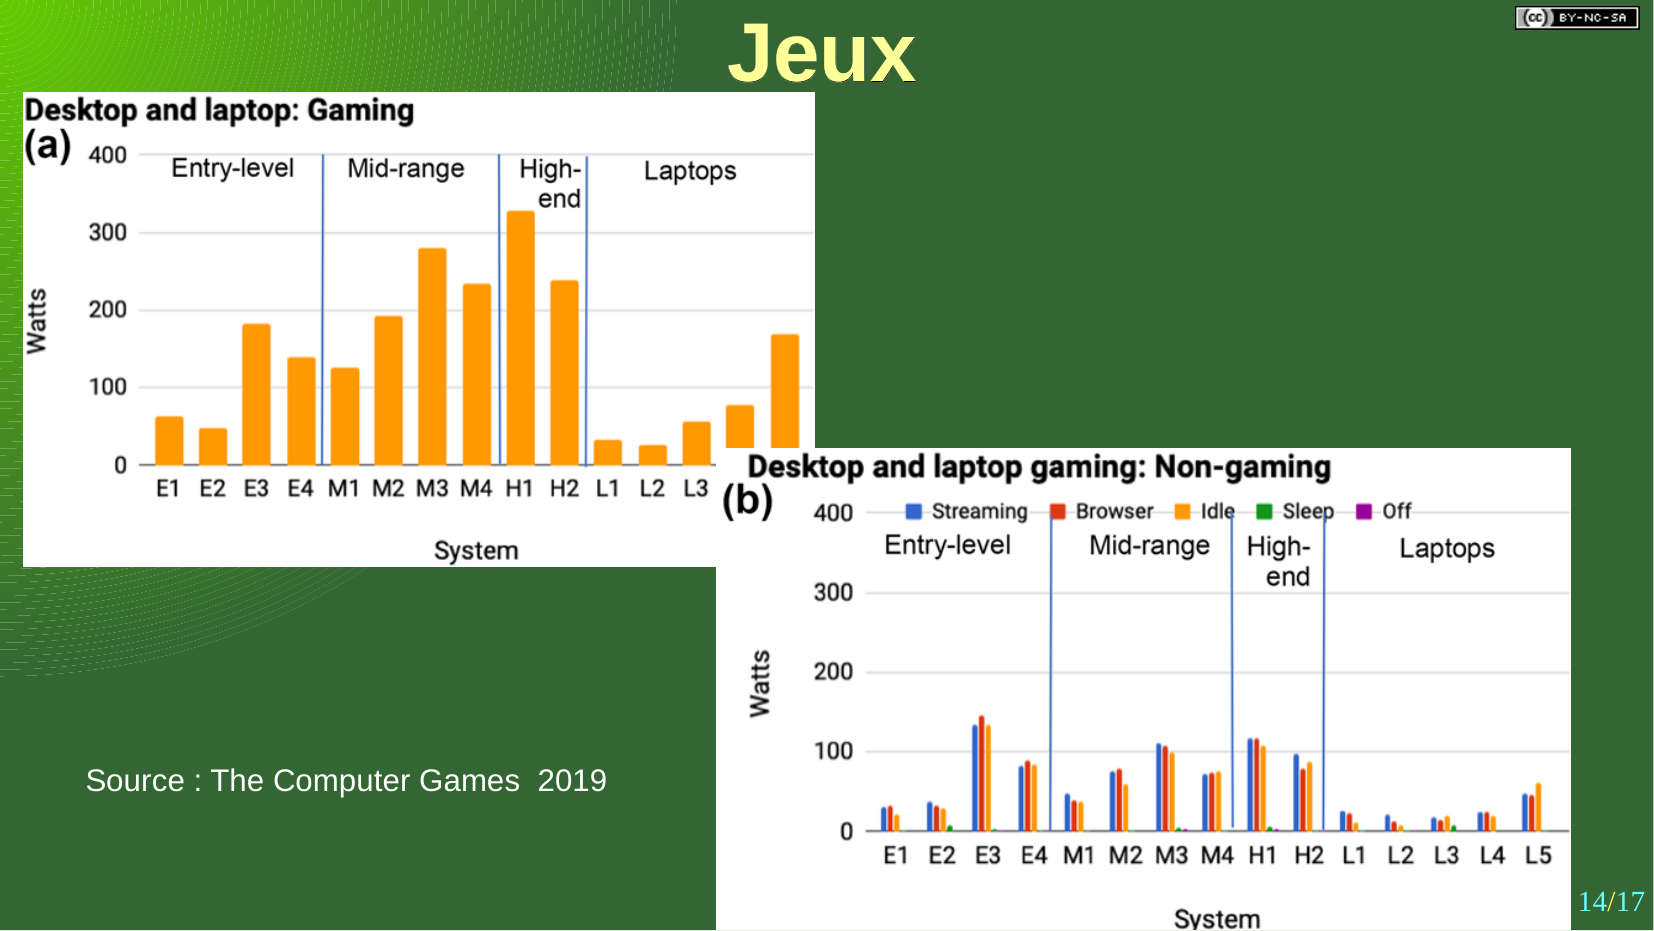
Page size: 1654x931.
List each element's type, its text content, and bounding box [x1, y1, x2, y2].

title Jeux [11, 6, 1632, 100]
picture [1632, 6, 1640, 30]
picture [23, 92, 1571, 930]
text_box Source : The Computer Games 2019 [70, 755, 650, 815]
